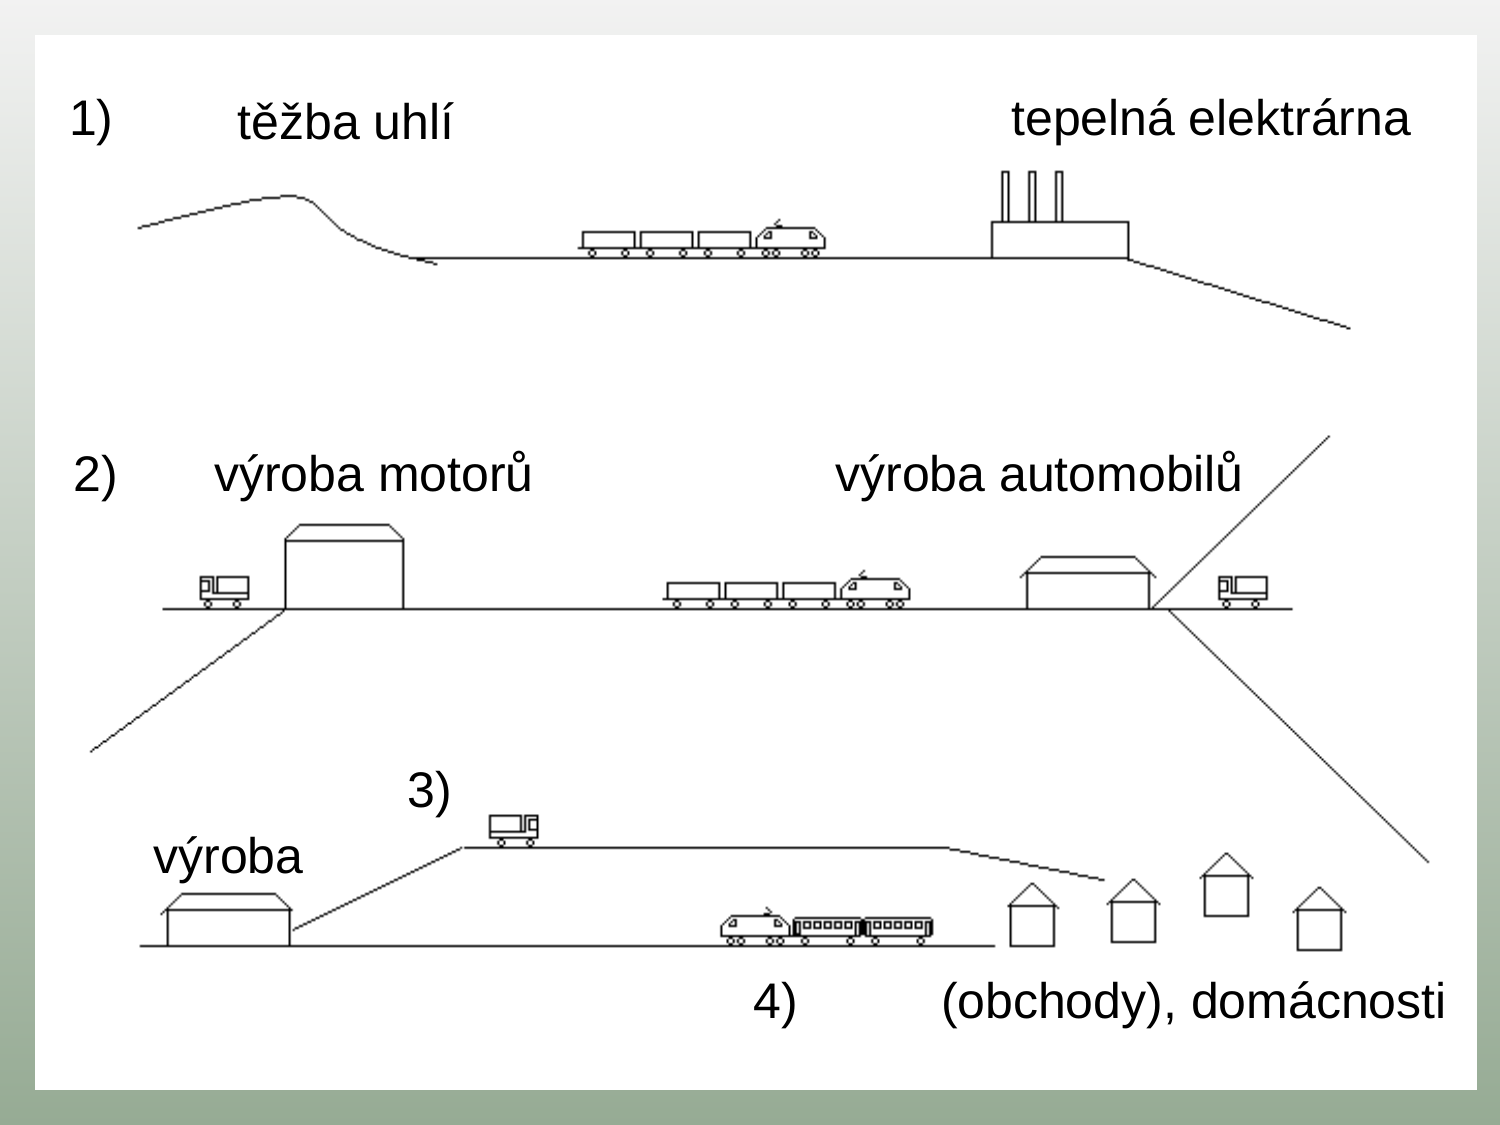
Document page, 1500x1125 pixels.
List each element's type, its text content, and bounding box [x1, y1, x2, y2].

text_box výroba motorů [199, 433, 549, 509]
text_box [35, 35, 1477, 1090]
text_box 1) [54, 77, 129, 153]
text_box 2) [58, 433, 134, 509]
text_box 3) [392, 749, 467, 826]
text_box tepelná elektrárna [996, 77, 1427, 153]
text_box 4) [738, 960, 813, 1037]
text_box výroba [138, 815, 340, 892]
text_box výroba automobilů [820, 433, 1270, 509]
text_box (obchody), domácnosti [926, 960, 1473, 1037]
text_box těžba uhlí [222, 81, 470, 158]
